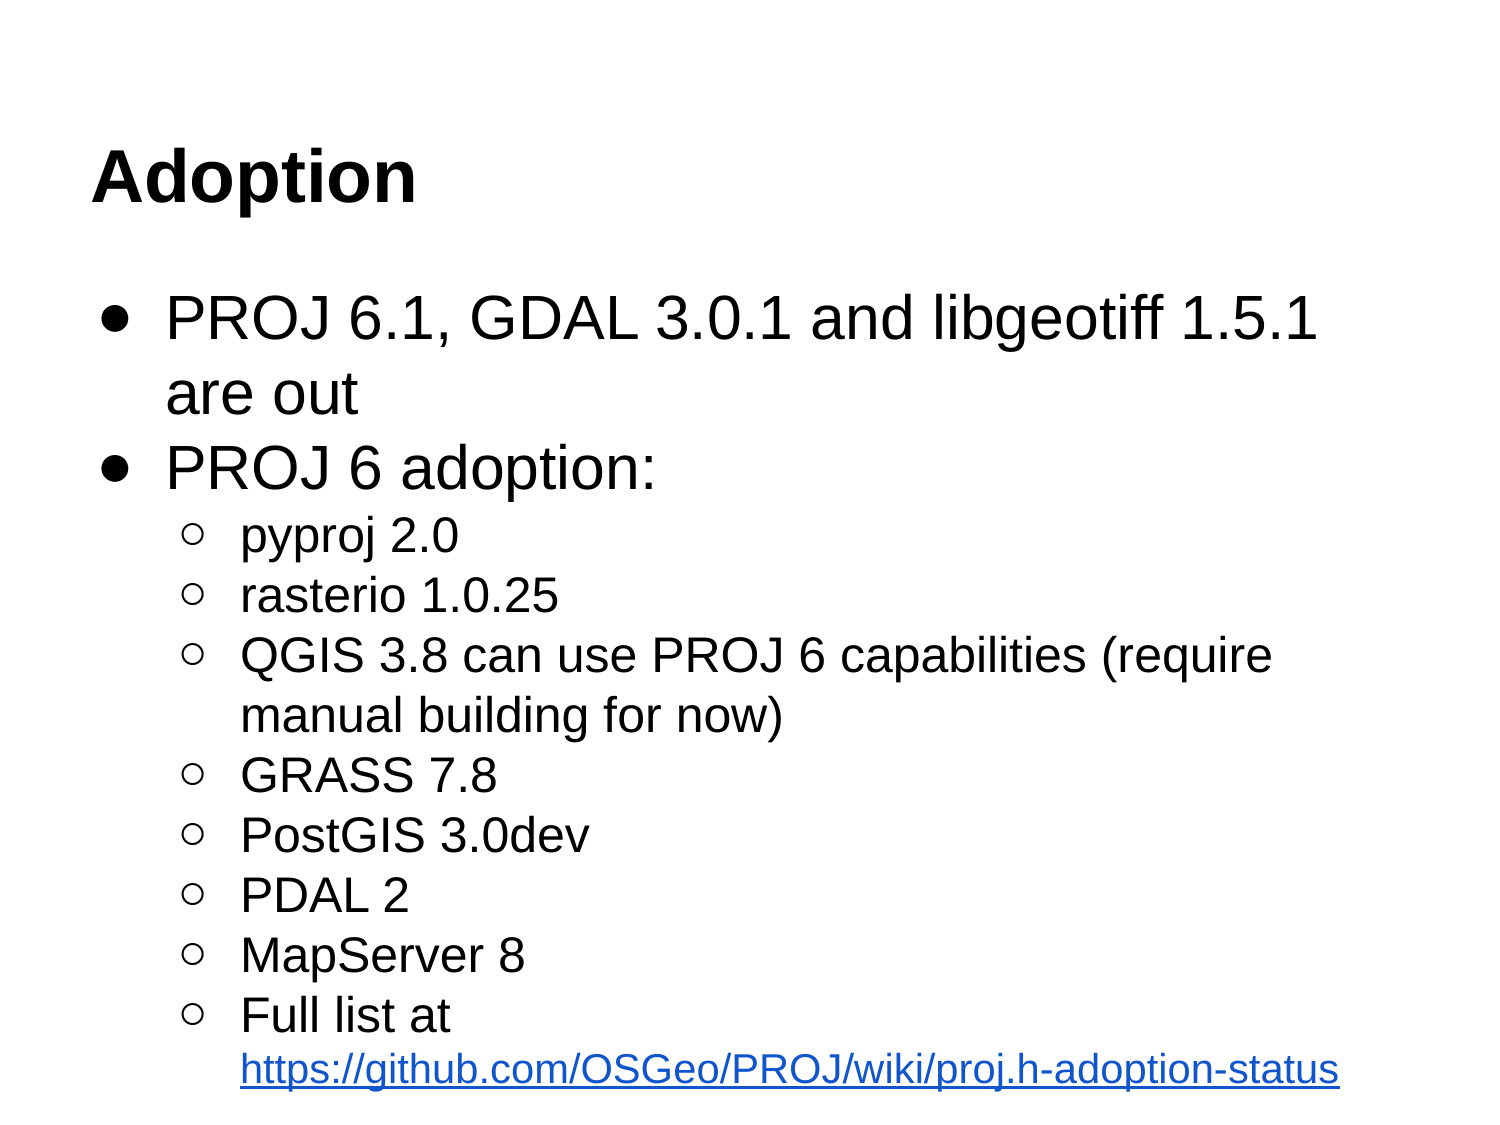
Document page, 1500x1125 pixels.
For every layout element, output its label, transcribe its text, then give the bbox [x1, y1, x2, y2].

title Adoption [75, 45, 1425, 233]
list PROJ 6.1, GDAL 3.0.1 and libgeotiff 1.5.1 are out PROJ 6 adoption: pyproj 2.0 rasterio 1.0.25 QGIS 3.8 can use PROJ 6 capabilities (require manual building for now) GRASS 7.8 PostGIS 3.0dev PDAL 2 MapServer 8 Full list at https://github.com/OSGeo/PROJ/wiki/proj.h-adoption-status [75, 262, 1425, 1078]
